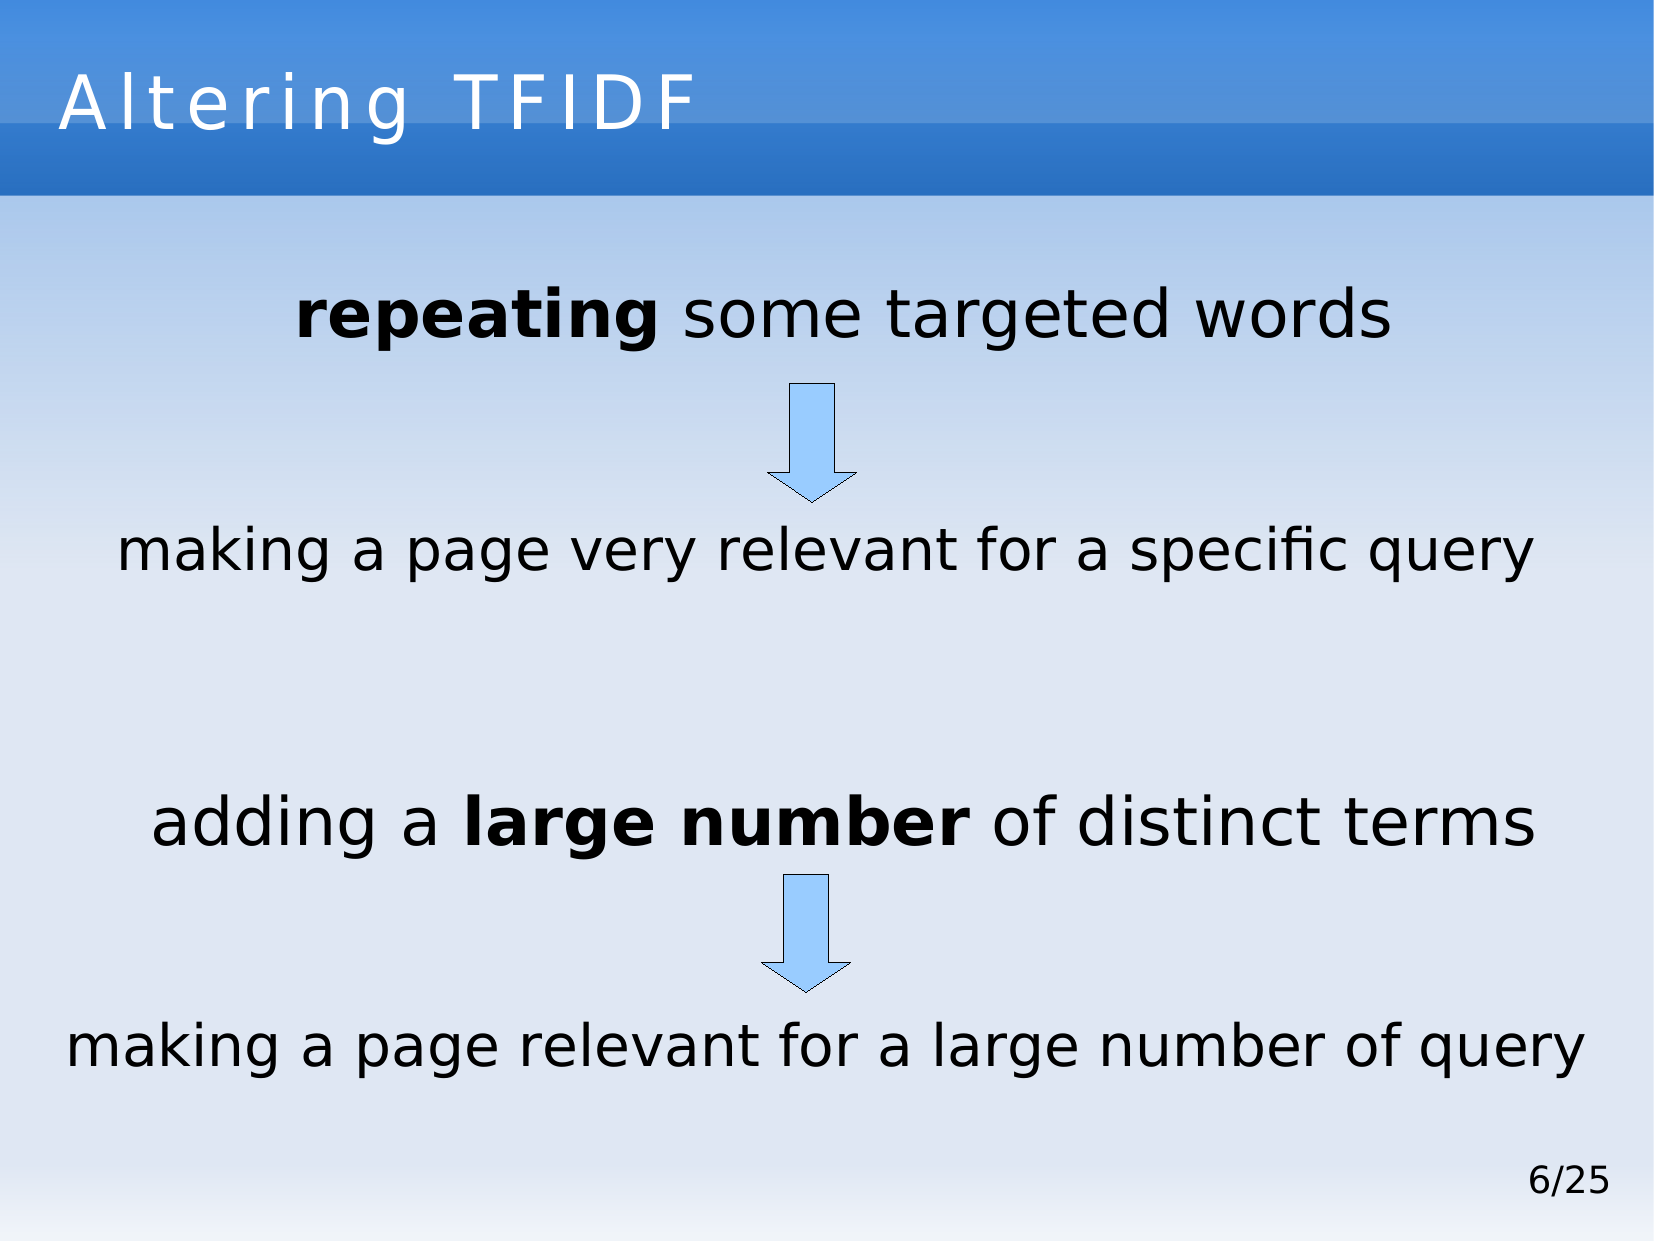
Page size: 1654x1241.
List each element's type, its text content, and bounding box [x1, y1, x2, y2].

text_box adding a large number of distinct terms [88, 761, 1601, 883]
title Altering TFIDF [59, 29, 1625, 178]
picture [0, 0, 1654, 1241]
text_box making a page relevant for a large number of query [29, 986, 1625, 1107]
text_box [767, 383, 857, 503]
text_box [761, 874, 851, 993]
text_box making a page very relevant for a specific query [29, 489, 1625, 611]
text_box 6/25 [1455, 1151, 1627, 1210]
text_box repeating some targeted words [88, 253, 1601, 375]
